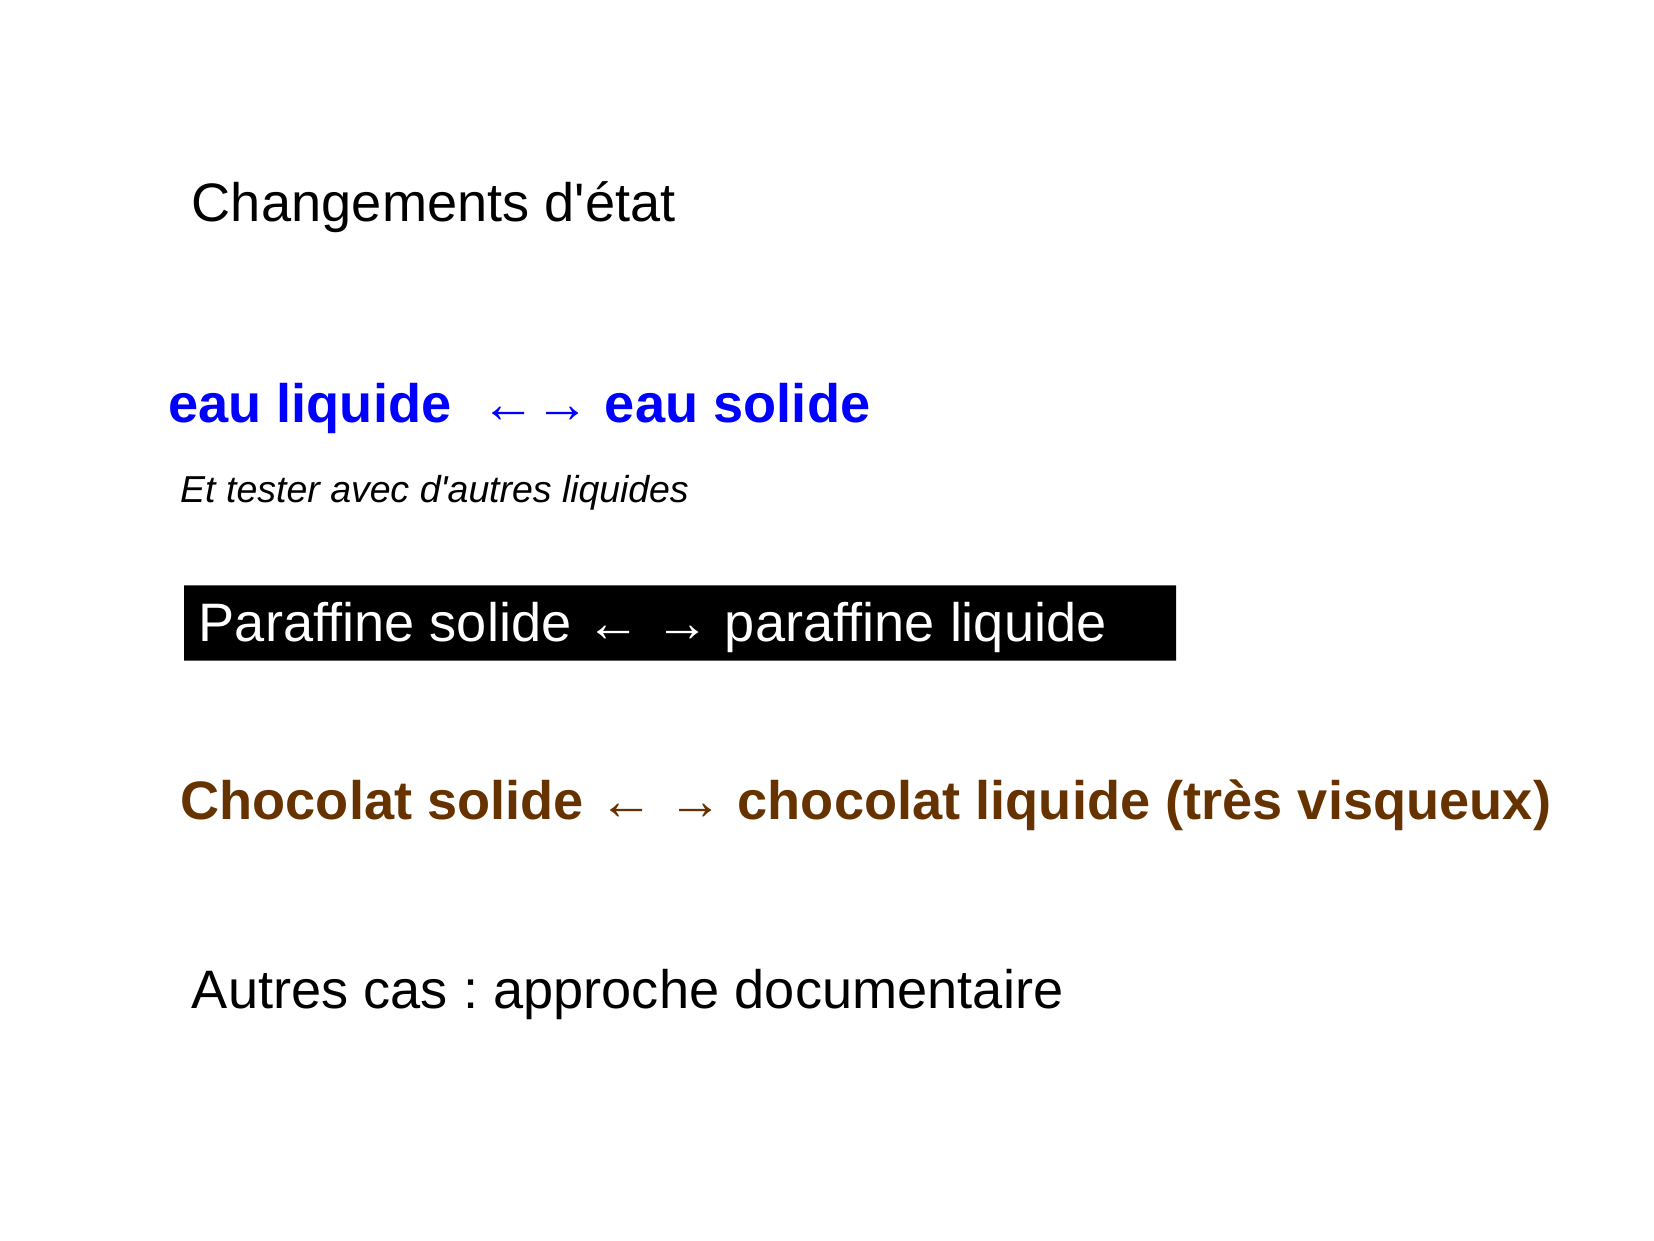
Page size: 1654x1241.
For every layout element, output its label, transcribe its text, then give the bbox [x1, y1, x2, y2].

text_box Paraffine solide ← → paraffine liquide [184, 585, 1177, 661]
text_box Chocolat solide ← → chocolat liquide (très visqueux) [165, 763, 1630, 839]
text_box Et tester avec d'autres liquides [165, 460, 745, 553]
text_box eau liquide ←→ eau solide [153, 366, 1560, 442]
text_box Changements d'état [177, 165, 1453, 241]
text_box Autres cas : approche documentaire [177, 952, 1512, 1028]
